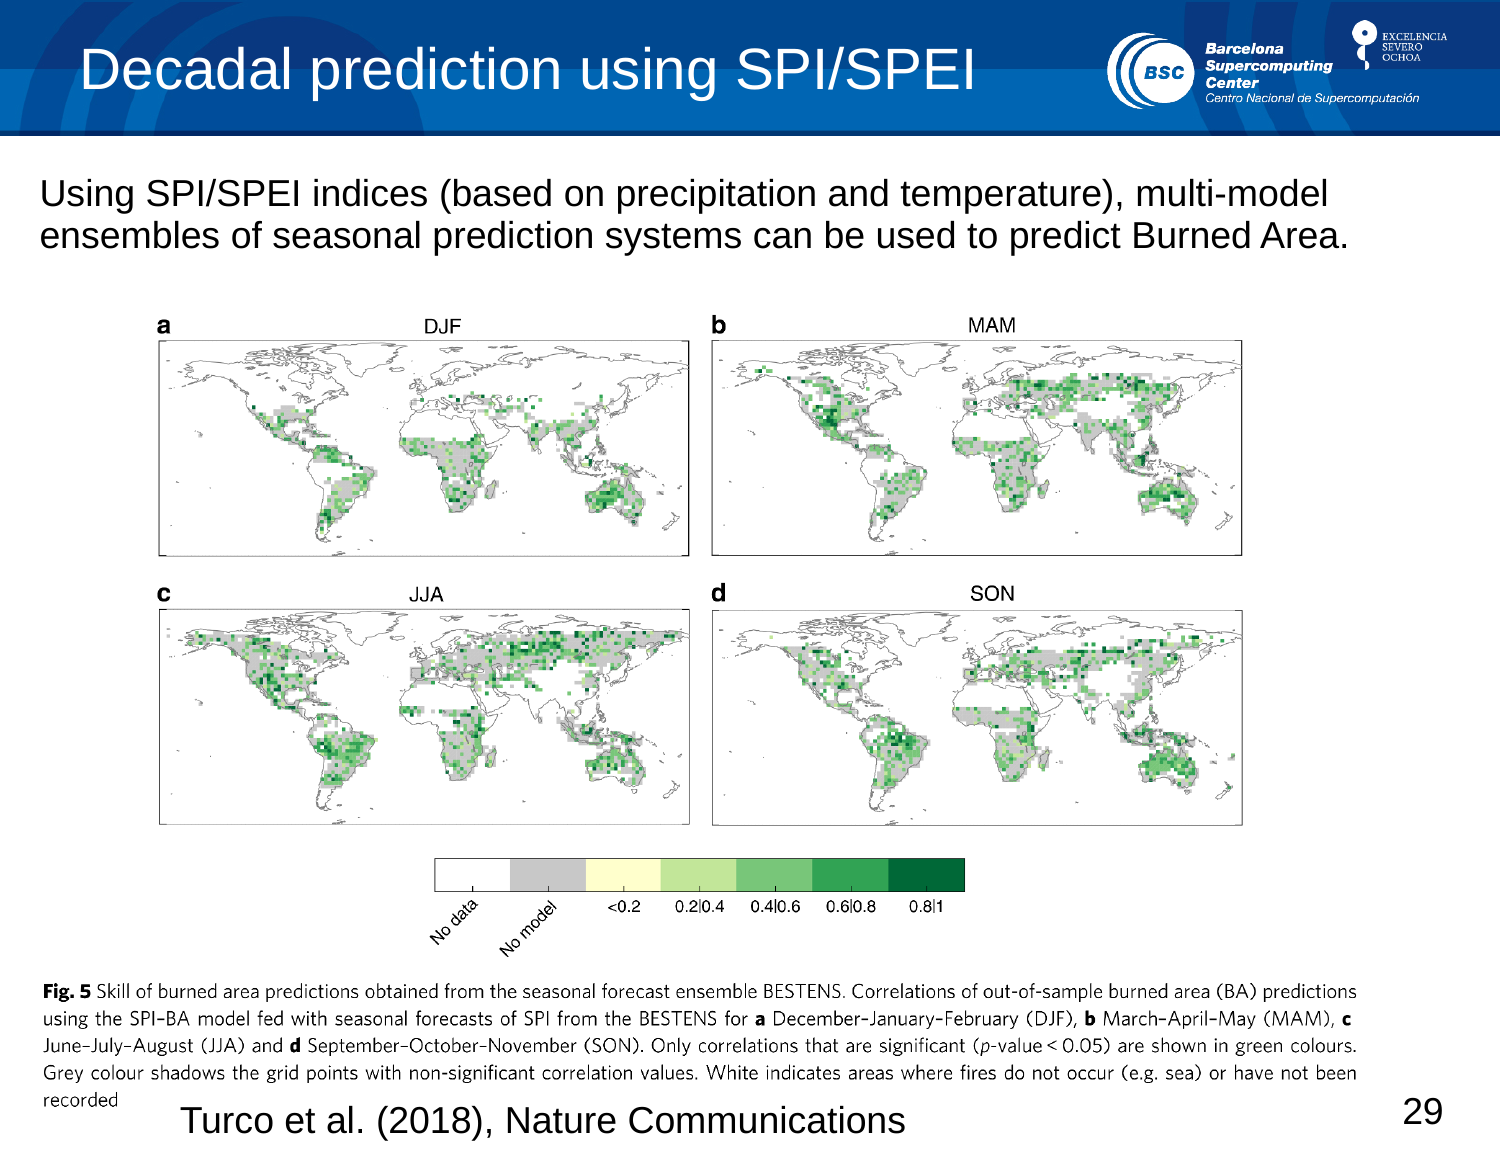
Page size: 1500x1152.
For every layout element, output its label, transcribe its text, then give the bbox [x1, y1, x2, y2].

title Decadal prediction using SPI/SPEI [65, 23, 1081, 139]
picture [0, 0, 1500, 136]
text_box Turco et al. (2018), Nature Communications [165, 1092, 1066, 1150]
picture [27, 311, 1396, 1126]
text_box Using SPI/SPEI indices (based on precipitation and temperature), multi-model ensembles of seasonal prediction systems can be used to predict Burned Area. [24, 165, 1441, 264]
